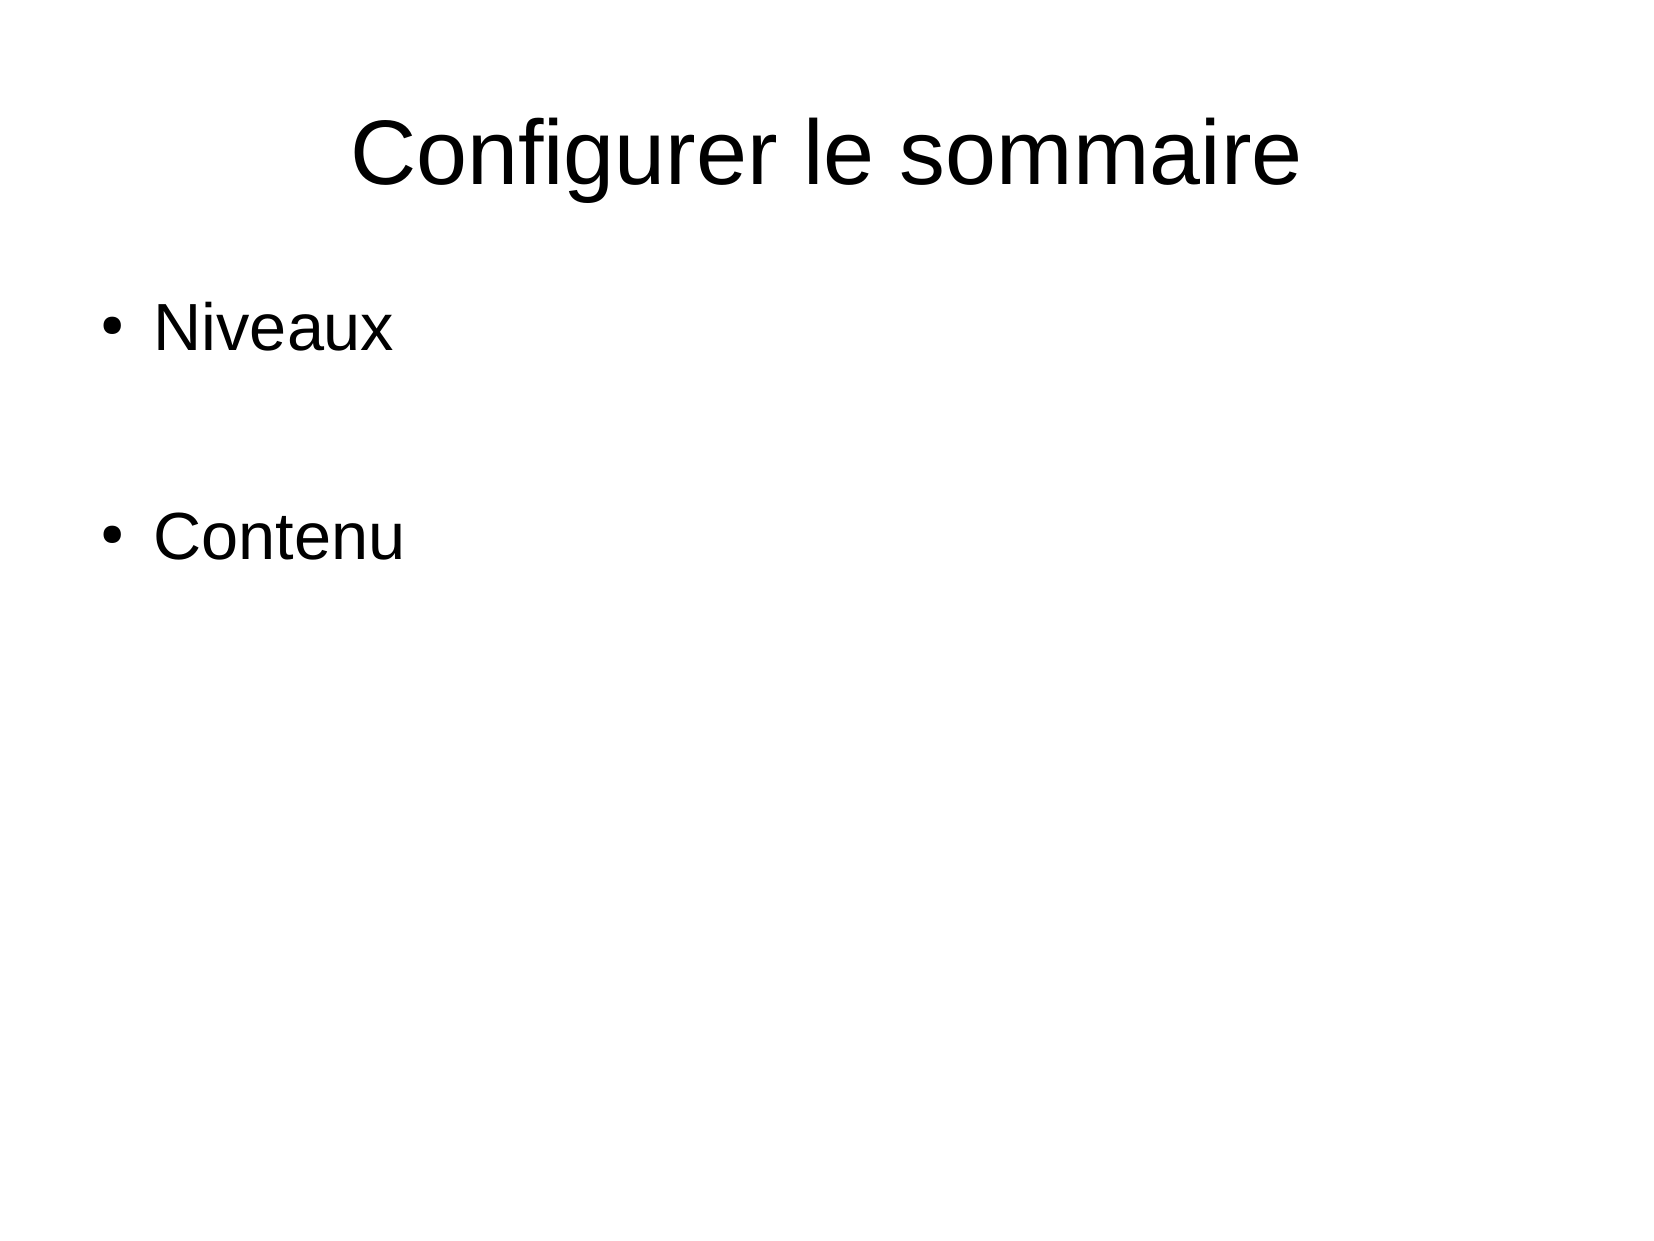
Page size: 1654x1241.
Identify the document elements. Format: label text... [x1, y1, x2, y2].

list Niveaux Contenu [82, 290, 1571, 1010]
title Configurer le sommaire [82, 49, 1571, 257]
